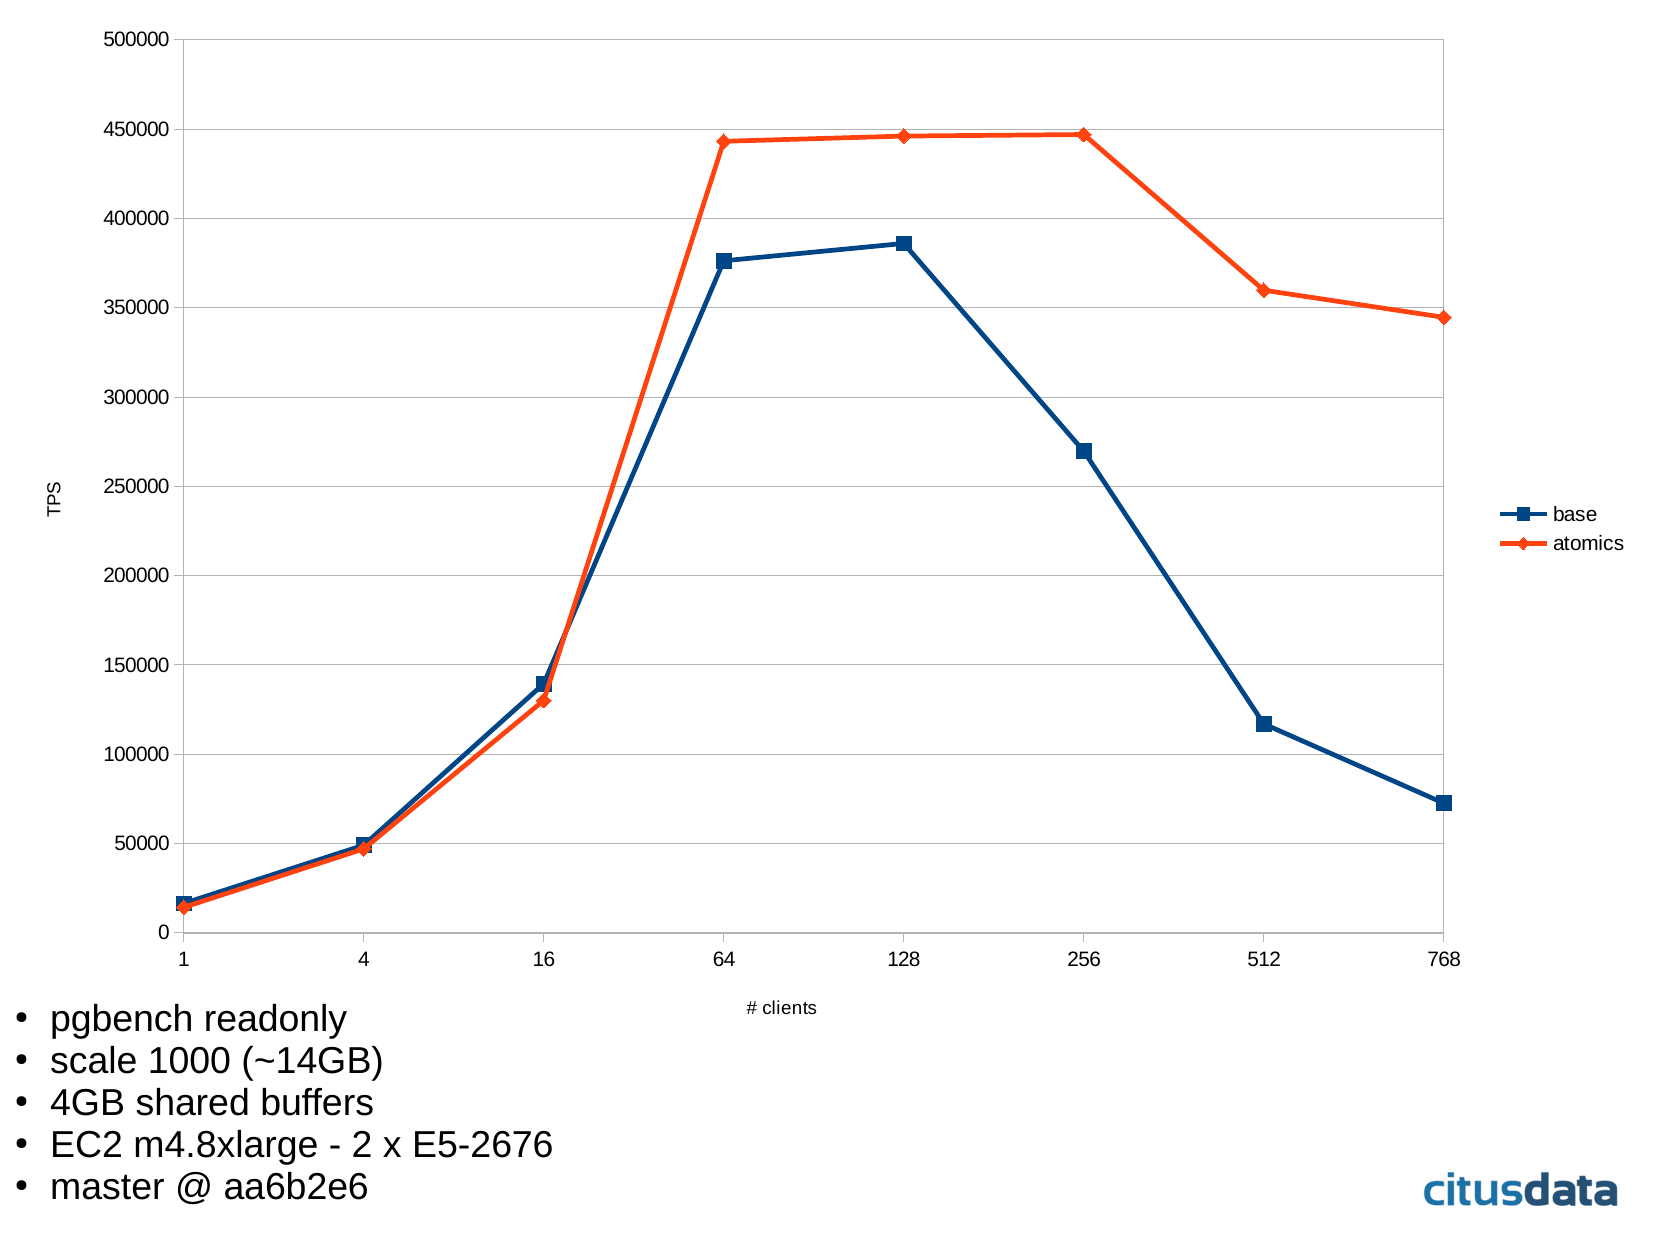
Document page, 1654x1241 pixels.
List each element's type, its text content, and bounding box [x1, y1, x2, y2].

chart [10, 7, 1645, 990]
text_box pgbench readonly scale 1000 (~14GB) 4GB shared buffers EC2 m4.8xlarge - 2 x E5-2676 master @ aa6b2e6 [0, 990, 1654, 1215]
